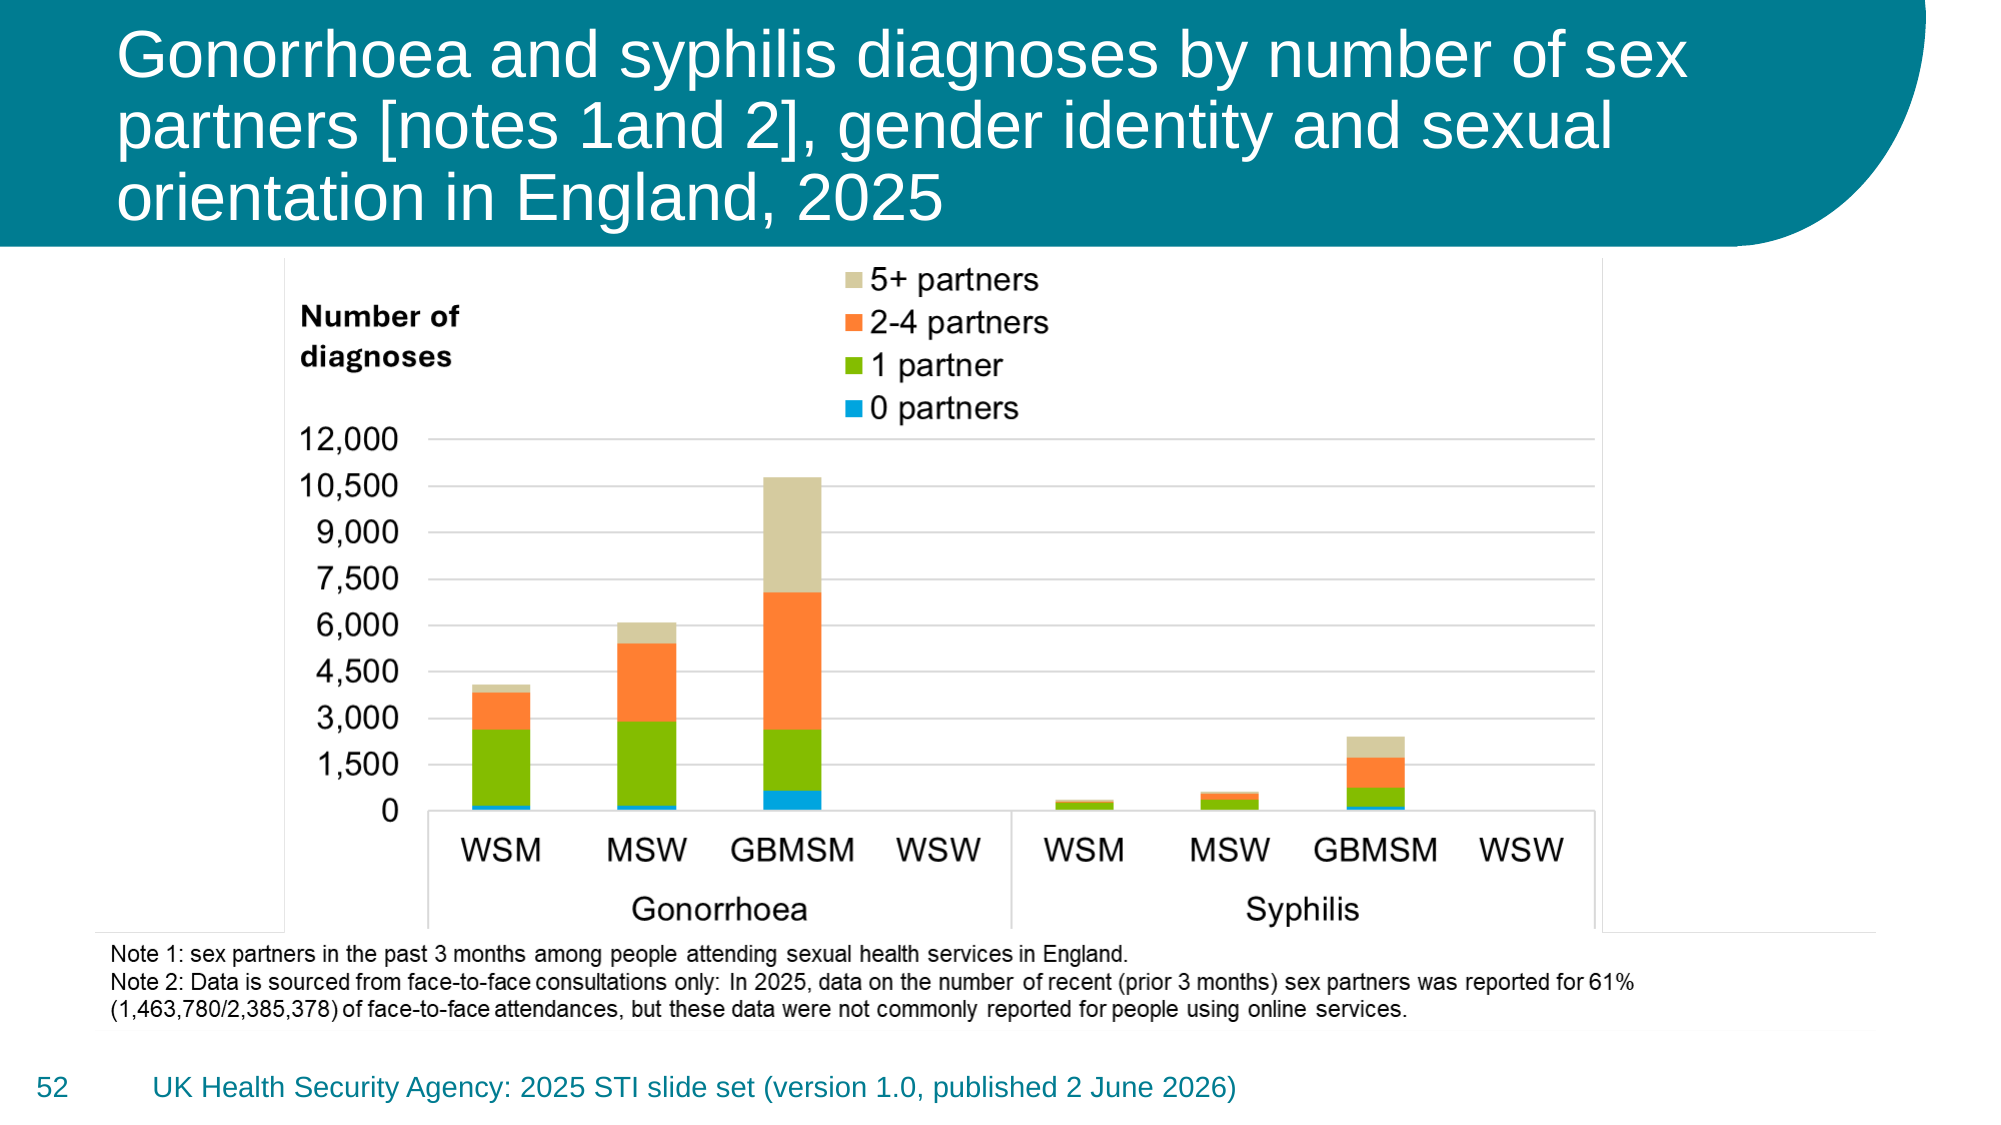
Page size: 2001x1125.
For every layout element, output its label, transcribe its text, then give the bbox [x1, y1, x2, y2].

title Gonorrhoea and syphilis diagnoses by number of sex partners [notes 1and 2], gender identity and sexual orientation in England, 2025 [101, 11, 1747, 172]
picture [95, 258, 1876, 1037]
text_box [21, 1056, 120, 1117]
text_box UK Health Security Agency: 2025 STI slide set (version 1.0, published 2 June 2026) [137, 1056, 1780, 1116]
